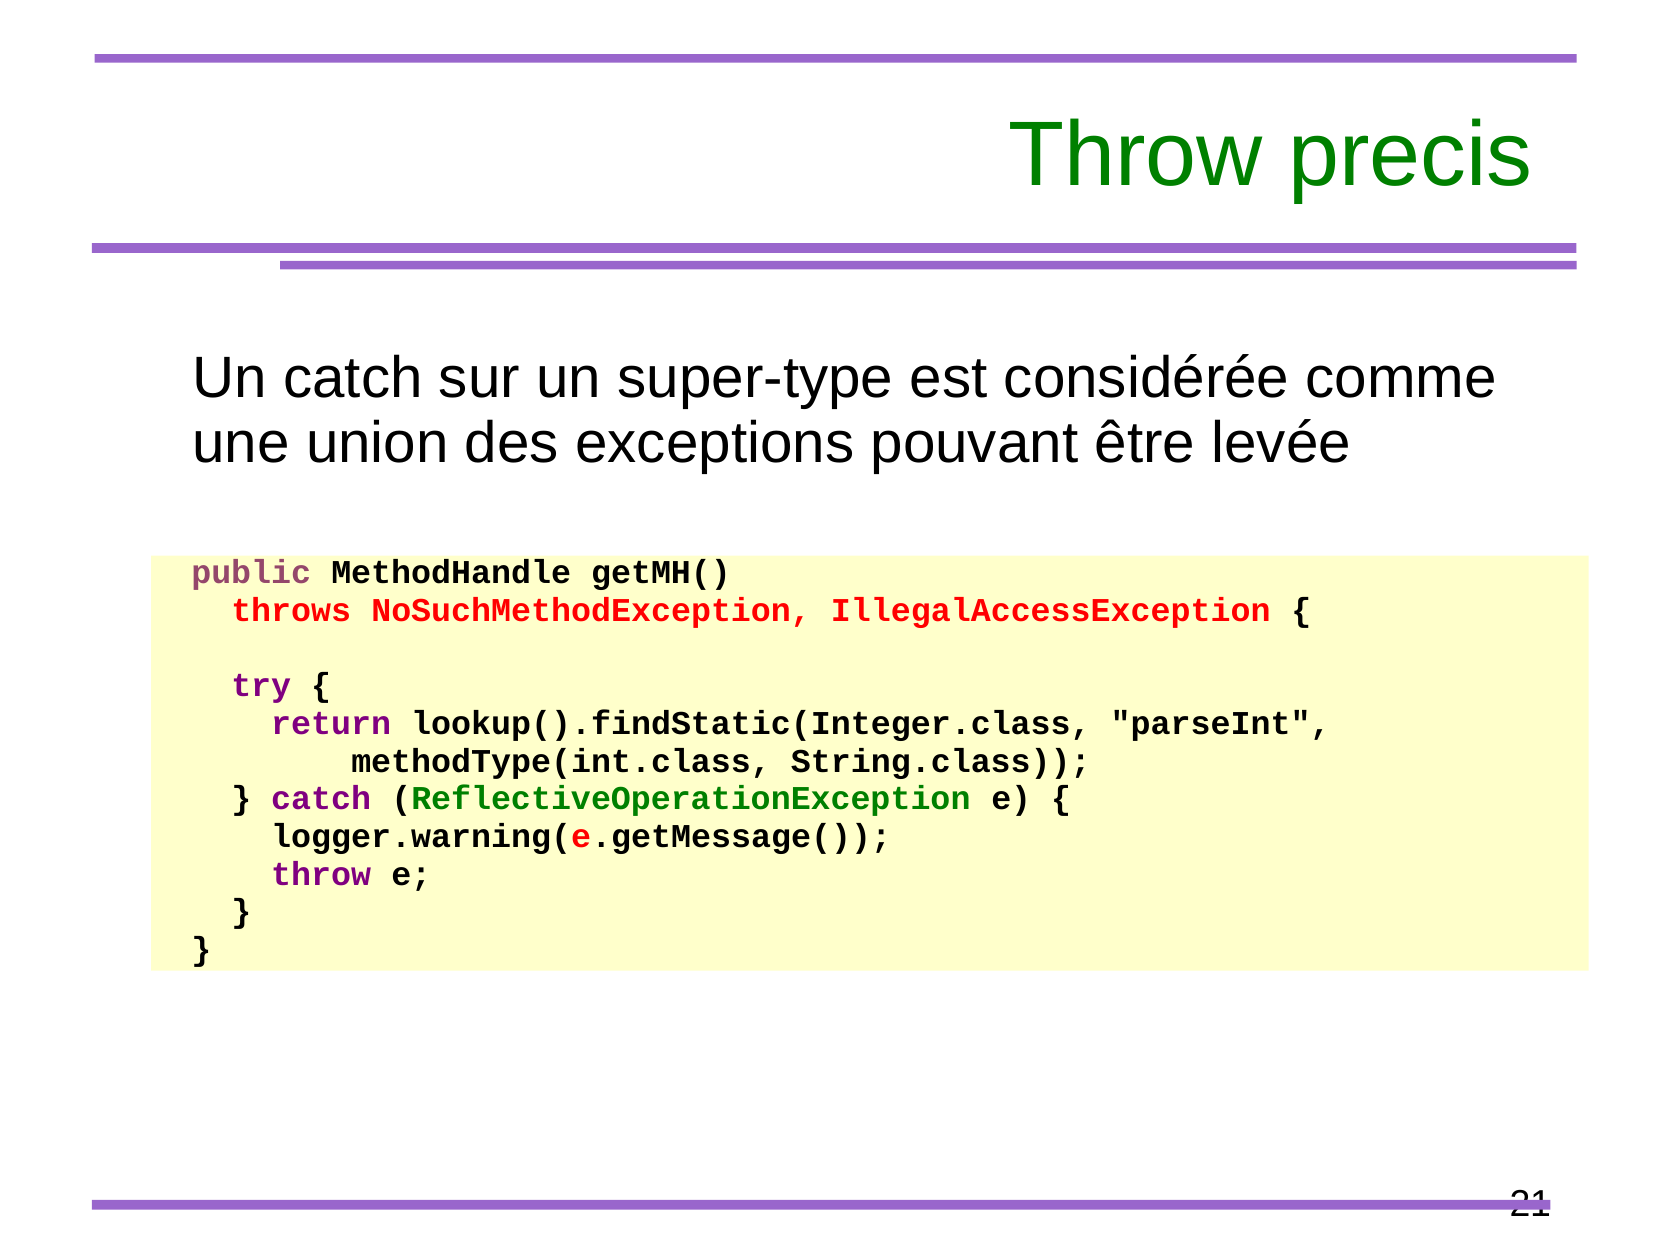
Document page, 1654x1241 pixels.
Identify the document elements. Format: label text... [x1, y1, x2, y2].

title Throw precis [121, 49, 1534, 257]
text_box public MethodHandle getMH() throws NoSuchMethodException, IllegalAccessException { try { return lookup().findStatic(Integer.class, "parseInt", methodType(int.class, String.class)); } catch (ReflectiveOperationException e) { logger.warning(e.getMessage()); throw e; } } [151, 555, 1589, 971]
list Un catch sur un super-type est considérée comme une union des exceptions pouvant être levée [121, 344, 1534, 475]
